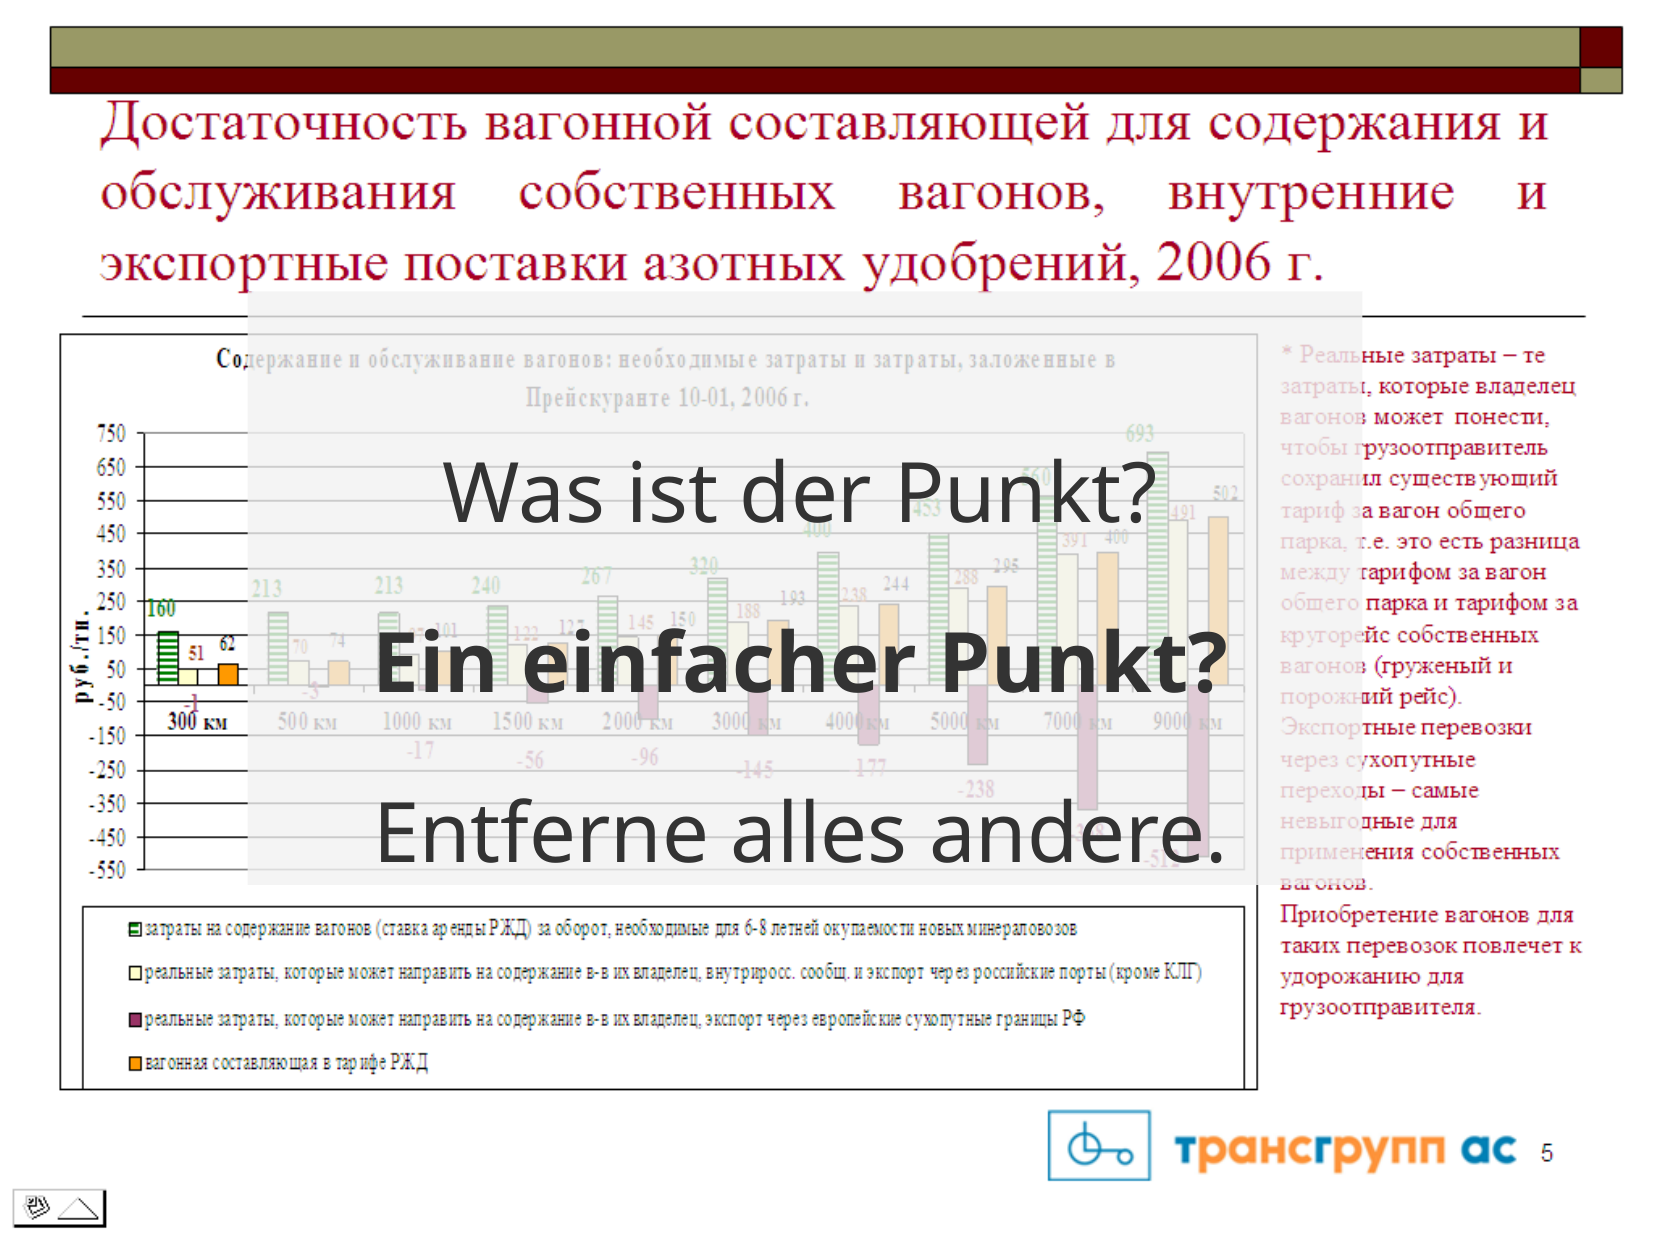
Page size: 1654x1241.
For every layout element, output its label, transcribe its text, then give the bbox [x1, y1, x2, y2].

text_box Was ist der Punkt? Ein einfacher Punkt? Entferne alles andere. [372, 376, 1237, 779]
text_box [247, 291, 1363, 885]
picture [0, 0, 1654, 1241]
